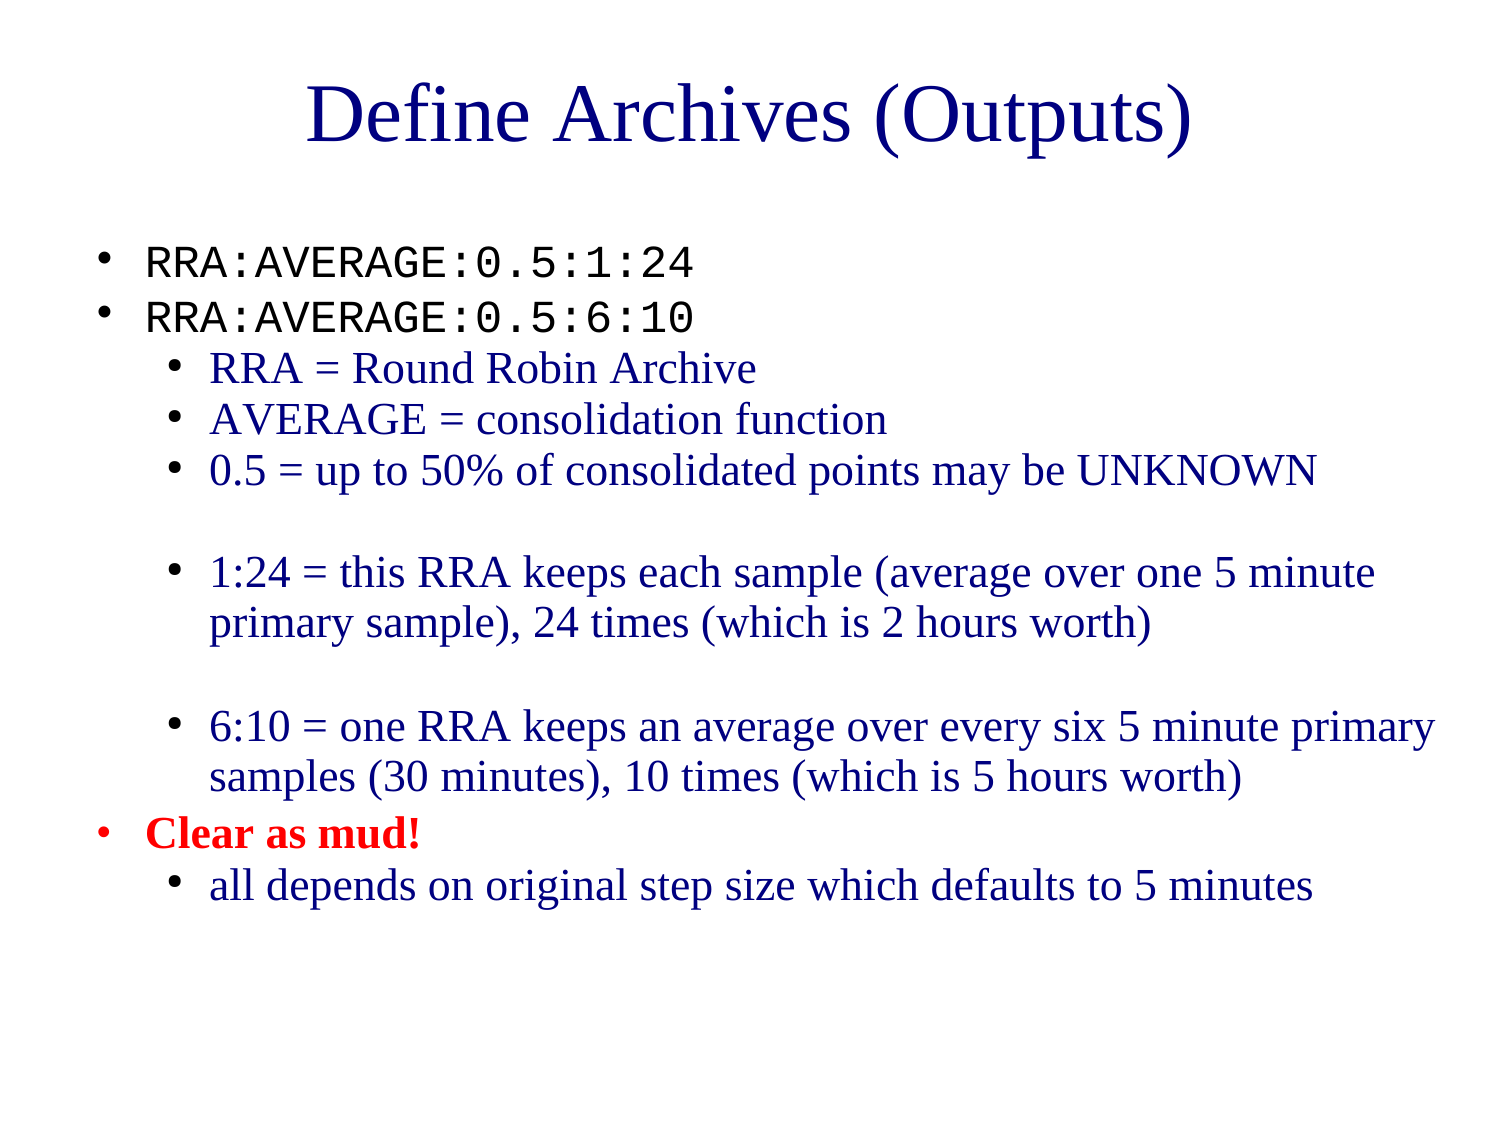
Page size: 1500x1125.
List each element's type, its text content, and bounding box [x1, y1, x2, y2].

text_box Define Archives (Outputs)‏ [0, 45, 1500, 174]
text_box RRA:AVERAGE:0.5:1:24 RRA:AVERAGE:0.5:6:10 RRA = Round Robin Archive AVERAGE = consolidation function 0.5 = up to 50% of consolidated points may be UNKNOWN 1:24 = this RRA keeps each sample (average over one 5 minute primary sample), 24 times (which is 2 hours worth)‏ 6:10 = one RRA keeps an average over every six 5 minute primary samples (30 minutes), 10 times (which is 5 hours worth)‏ Clear as mud! all depends on original step size which defaults to 5 minutes [67, 237, 1485, 916]
